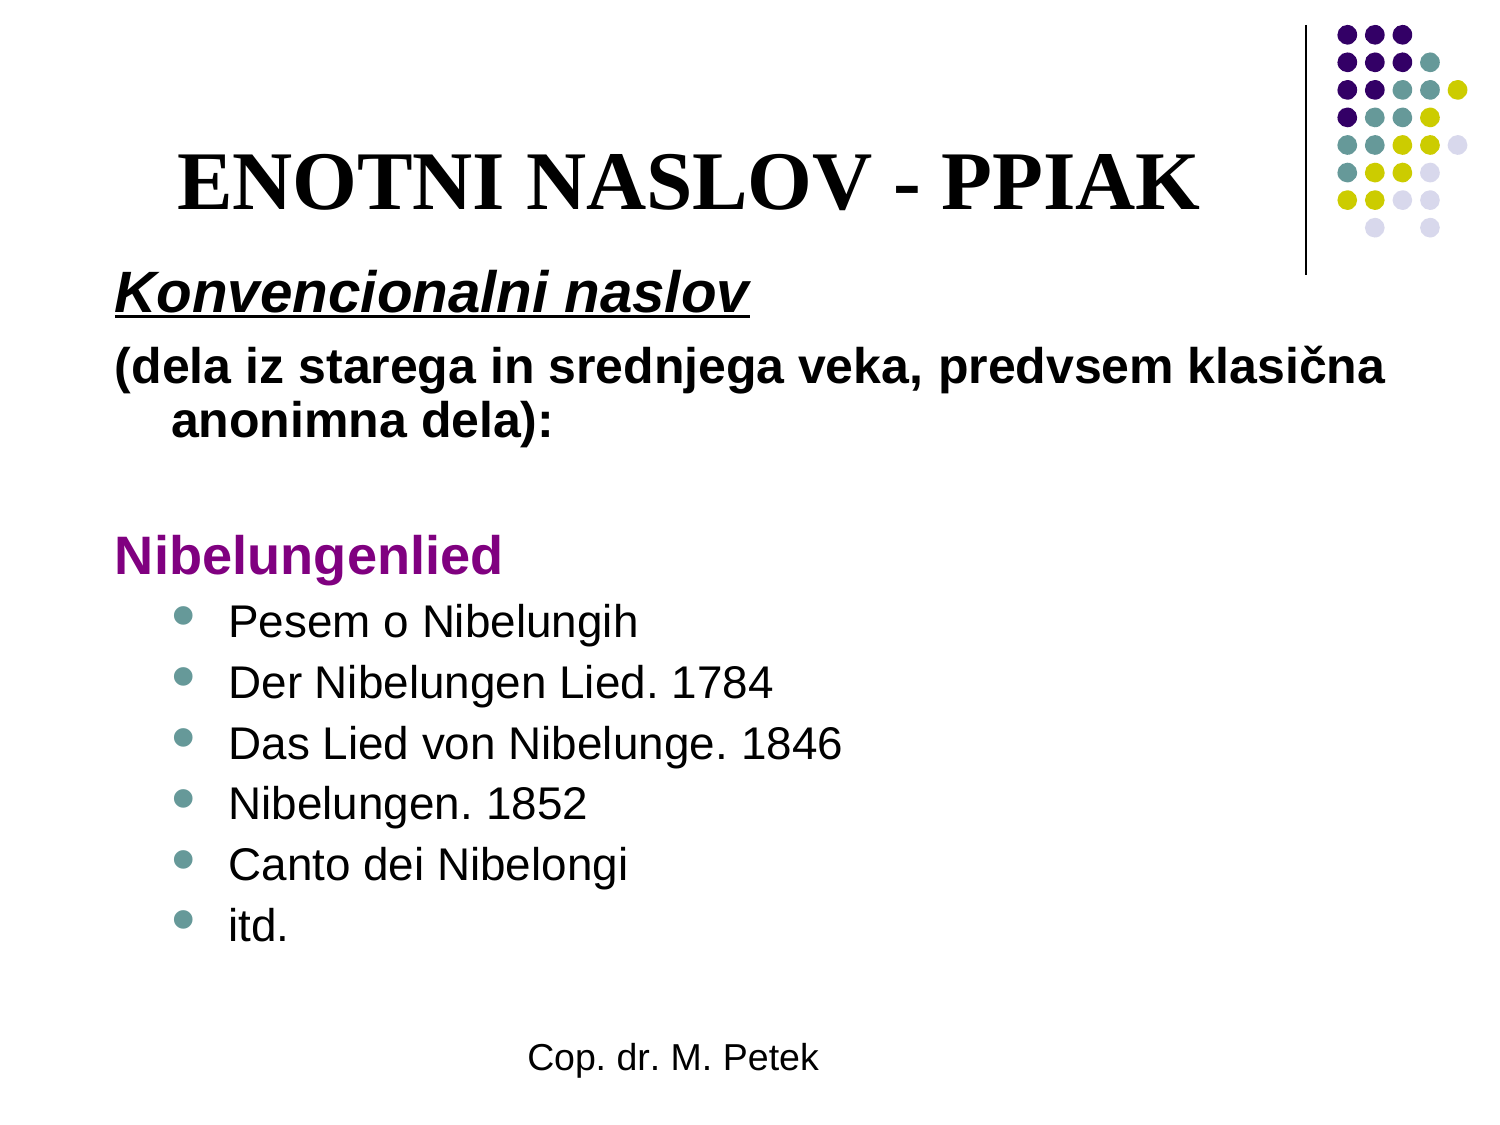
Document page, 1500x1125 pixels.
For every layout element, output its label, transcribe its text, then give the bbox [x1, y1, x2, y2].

text_box ENOTNI NASLOV - PPIAK [162, 118, 1438, 235]
list Konvencionalni naslov (dela iz starega in srednjega veka, predvsem klasična anonimna dela): Nibelungenlied Pesem o Nibelungih Der Nibelungen Lied. 1784 Das Lied von Nibelunge. 1846 Nibelungen. 1852 Canto dei Nibelongi itd. [100, 243, 1438, 1125]
title [225, 0, 1500, 38]
